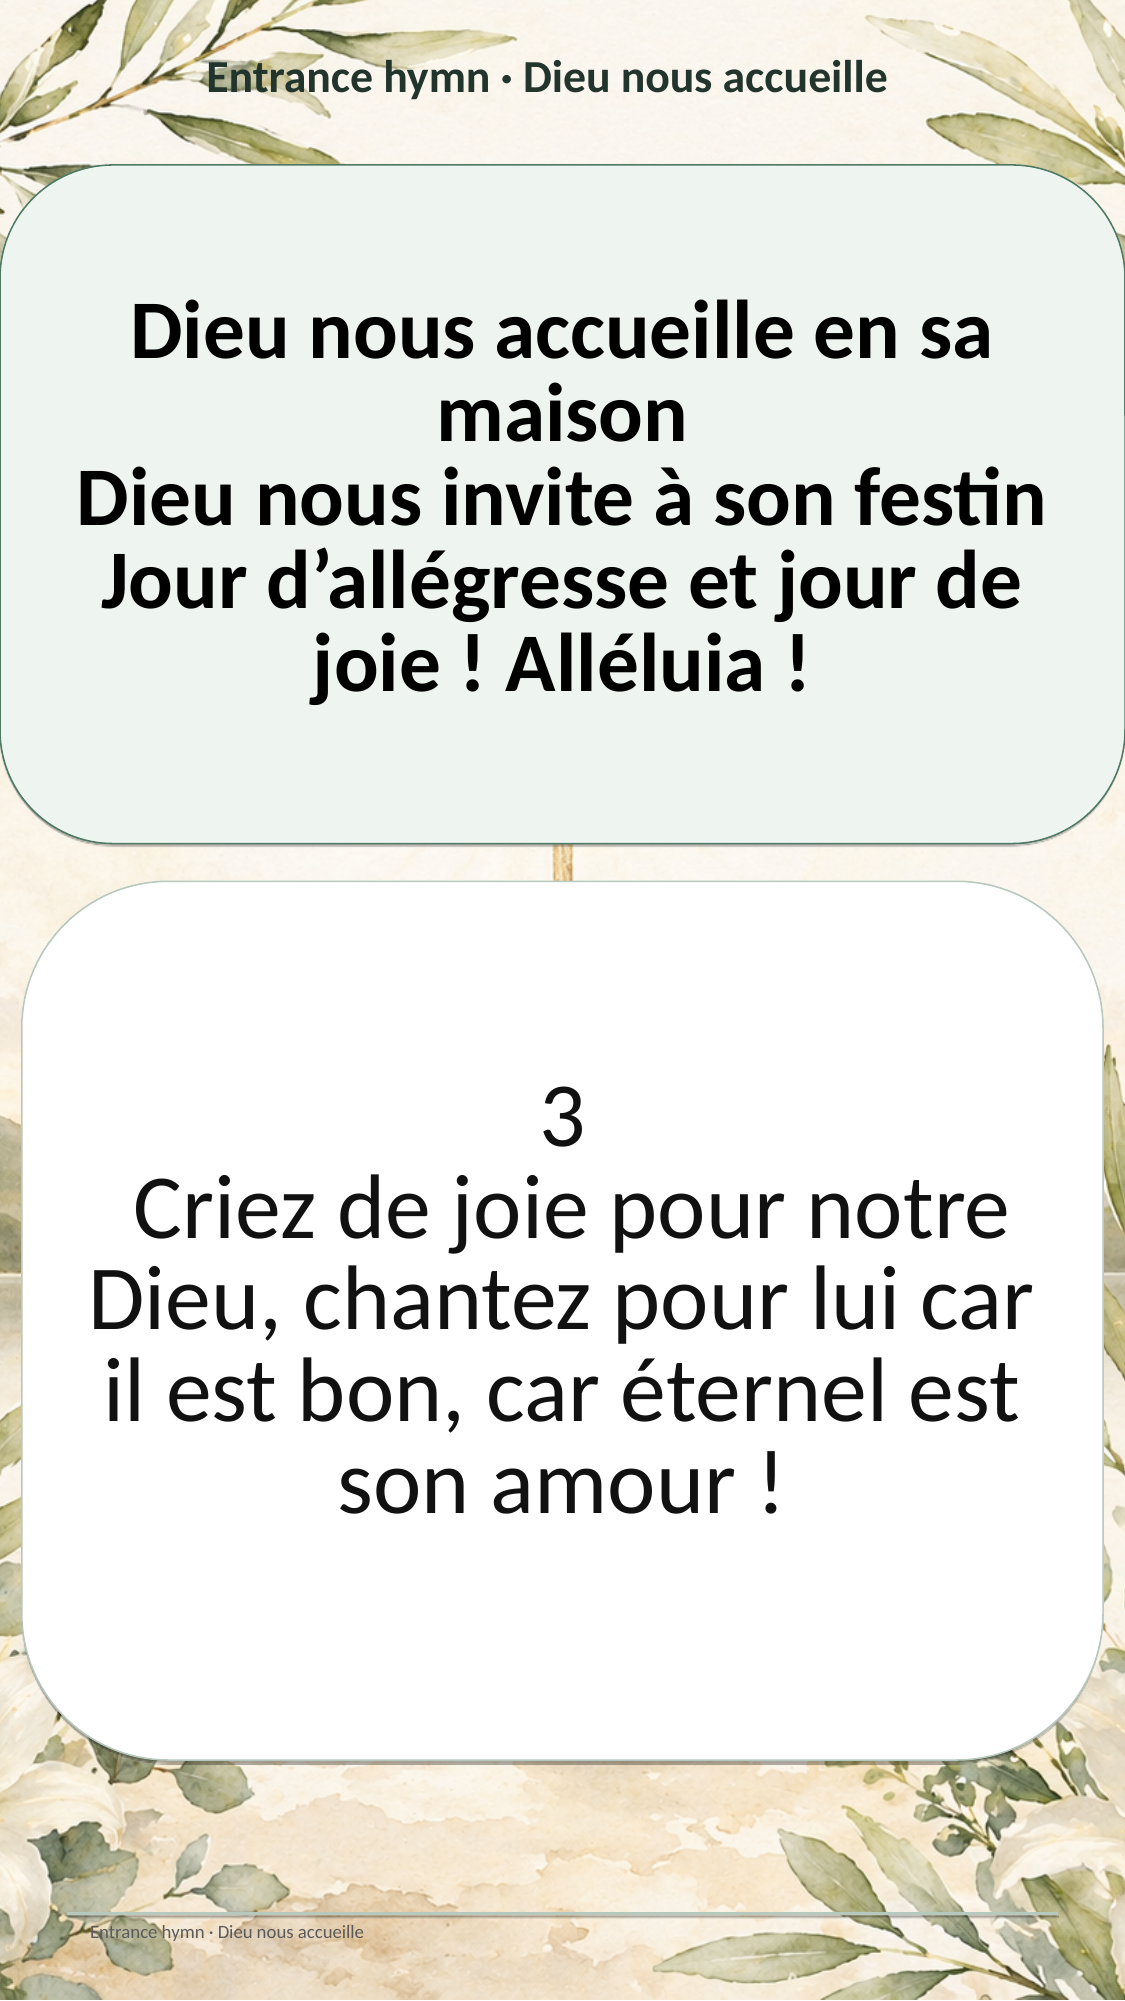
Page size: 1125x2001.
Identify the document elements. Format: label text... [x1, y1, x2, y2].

picture [0, 746, 1125, 2000]
picture [0, 0, 1125, 263]
text_box 3 Criez de joie pour notre Dieu, chantez pour lui car il est bon, car éternel est son amour ! [67, 939, 1058, 1676]
text_box Entrance hymn · Dieu nous accueille [75, 1916, 736, 1955]
text_box Dieu nous accueille en sa maison Dieu nous invite à son festin Jour d’allégresse et jour de joie ! Alléluia ! [0, 164, 1125, 844]
text_box [21, 881, 1104, 1761]
text_box Entrance hymn · Dieu nous accueille [67, 51, 1028, 122]
